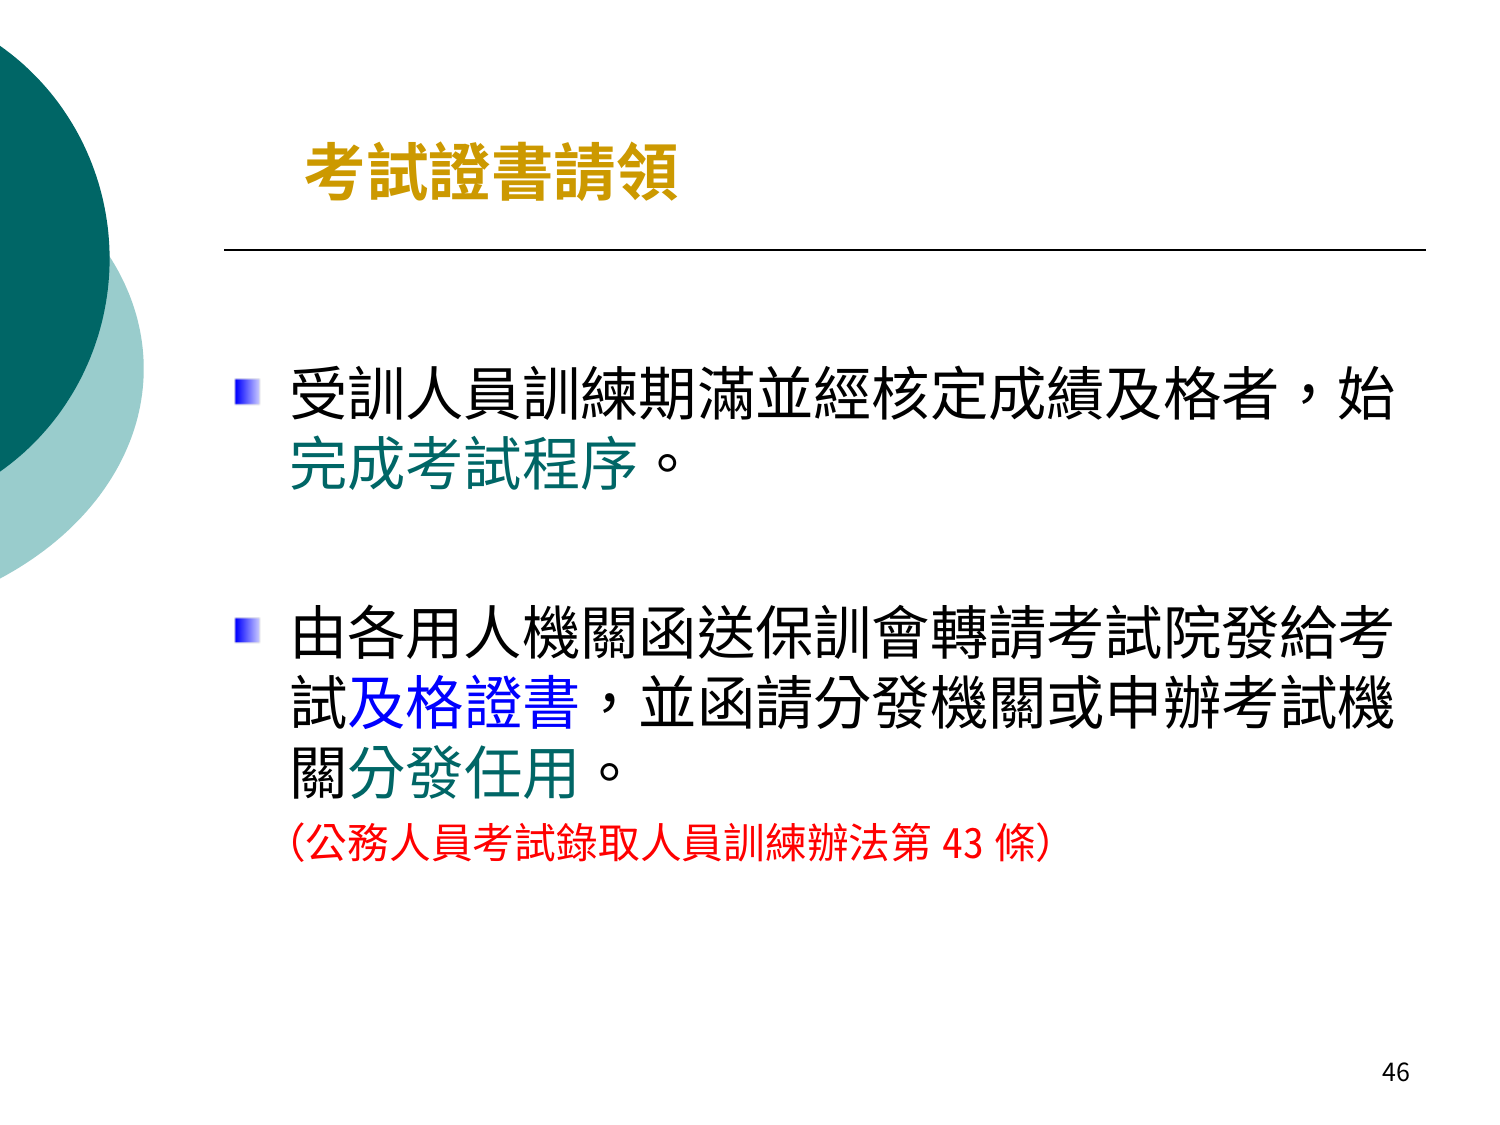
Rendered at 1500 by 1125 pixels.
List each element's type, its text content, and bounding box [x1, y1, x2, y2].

text_box 考試證書請領 [289, 125, 762, 216]
list 受訓人員訓練期滿並經核定成績及格者，始完成考試程序。 由各用人機關函送保訓會轉請考試院發給考試及格證書，並函請分發機關或申辦考試機關分發任用。 （公務人員考試錄取人員訓練辦法第43條） [218, 350, 1419, 920]
